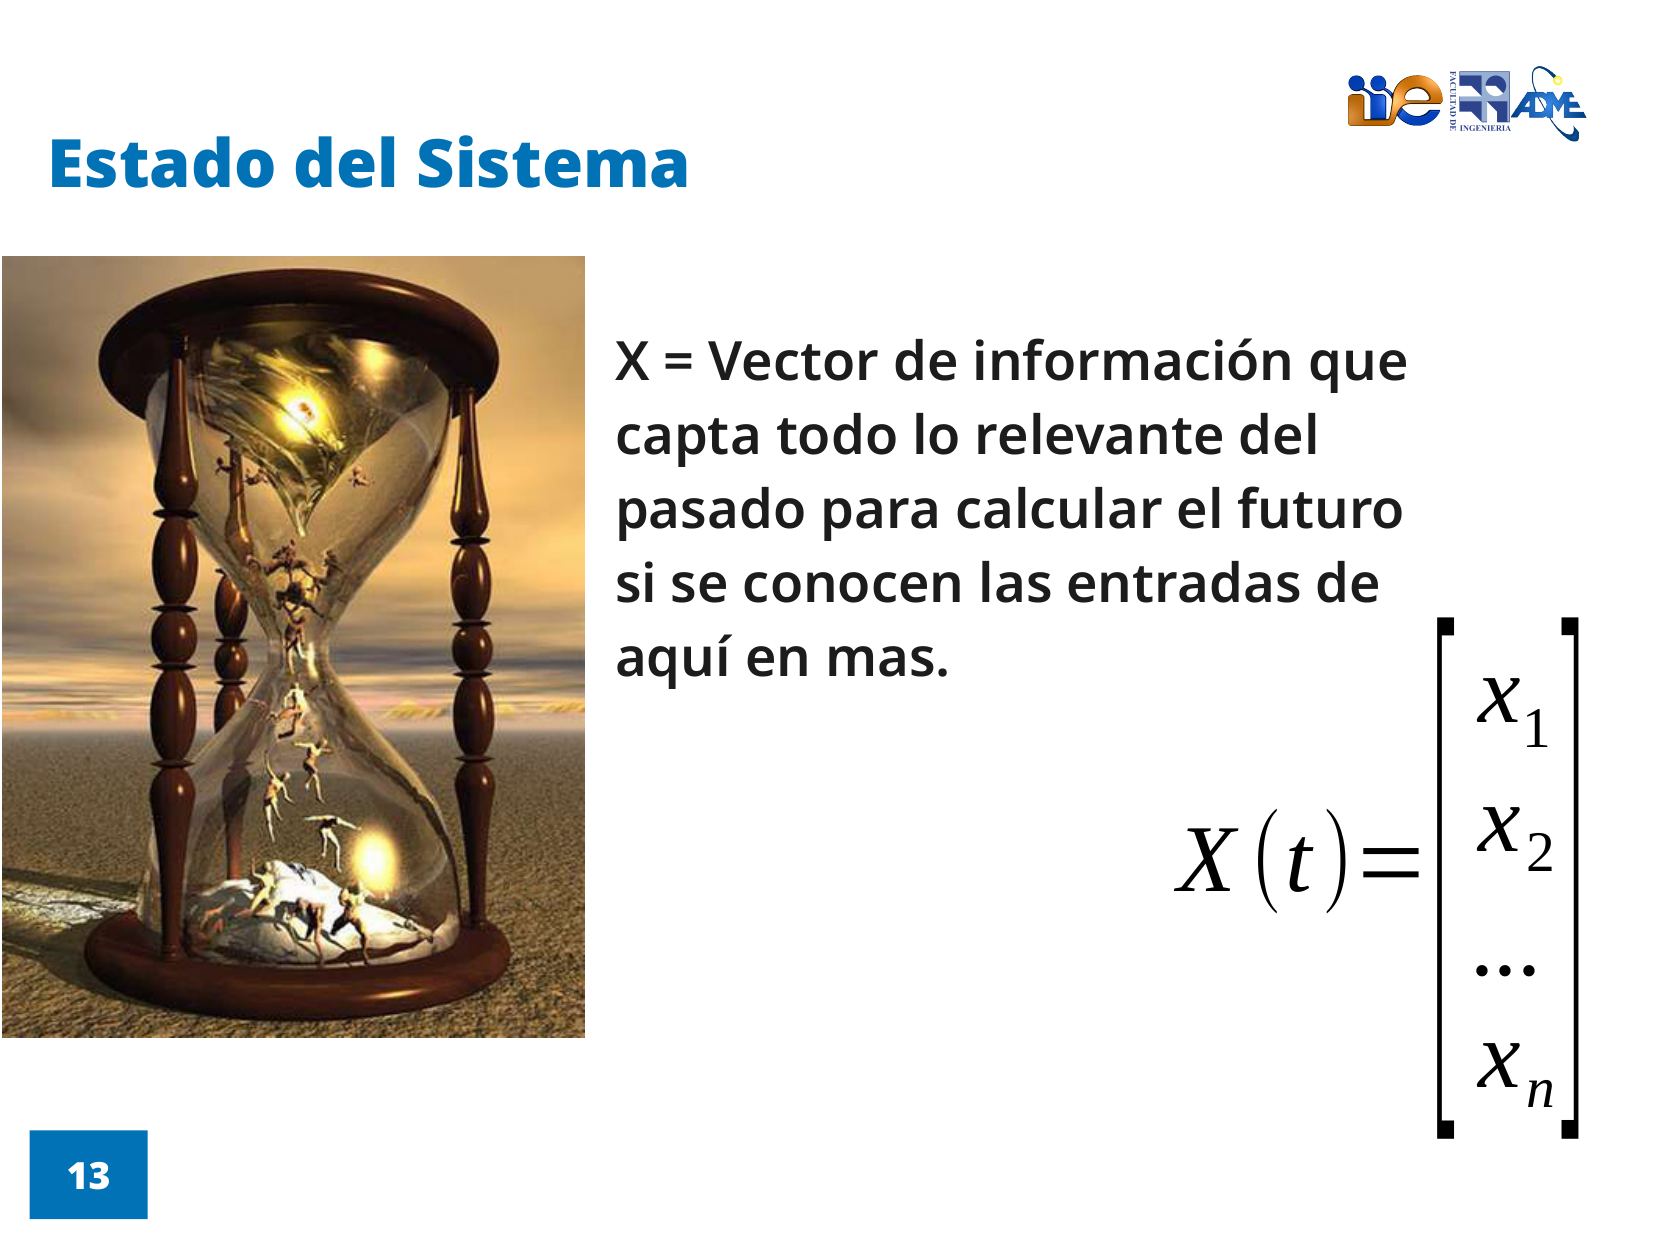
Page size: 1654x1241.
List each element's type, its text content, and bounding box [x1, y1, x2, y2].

chart [1145, 615, 1621, 1144]
picture [1460, 66, 1589, 143]
title Estado del Sistema [47, 59, 1460, 207]
picture [2, 256, 586, 1038]
list X = Vector de información que capta todo lo relevante del pasado para calcular el futuro si se conocen las entradas de aquí en mas. [615, 322, 1411, 751]
